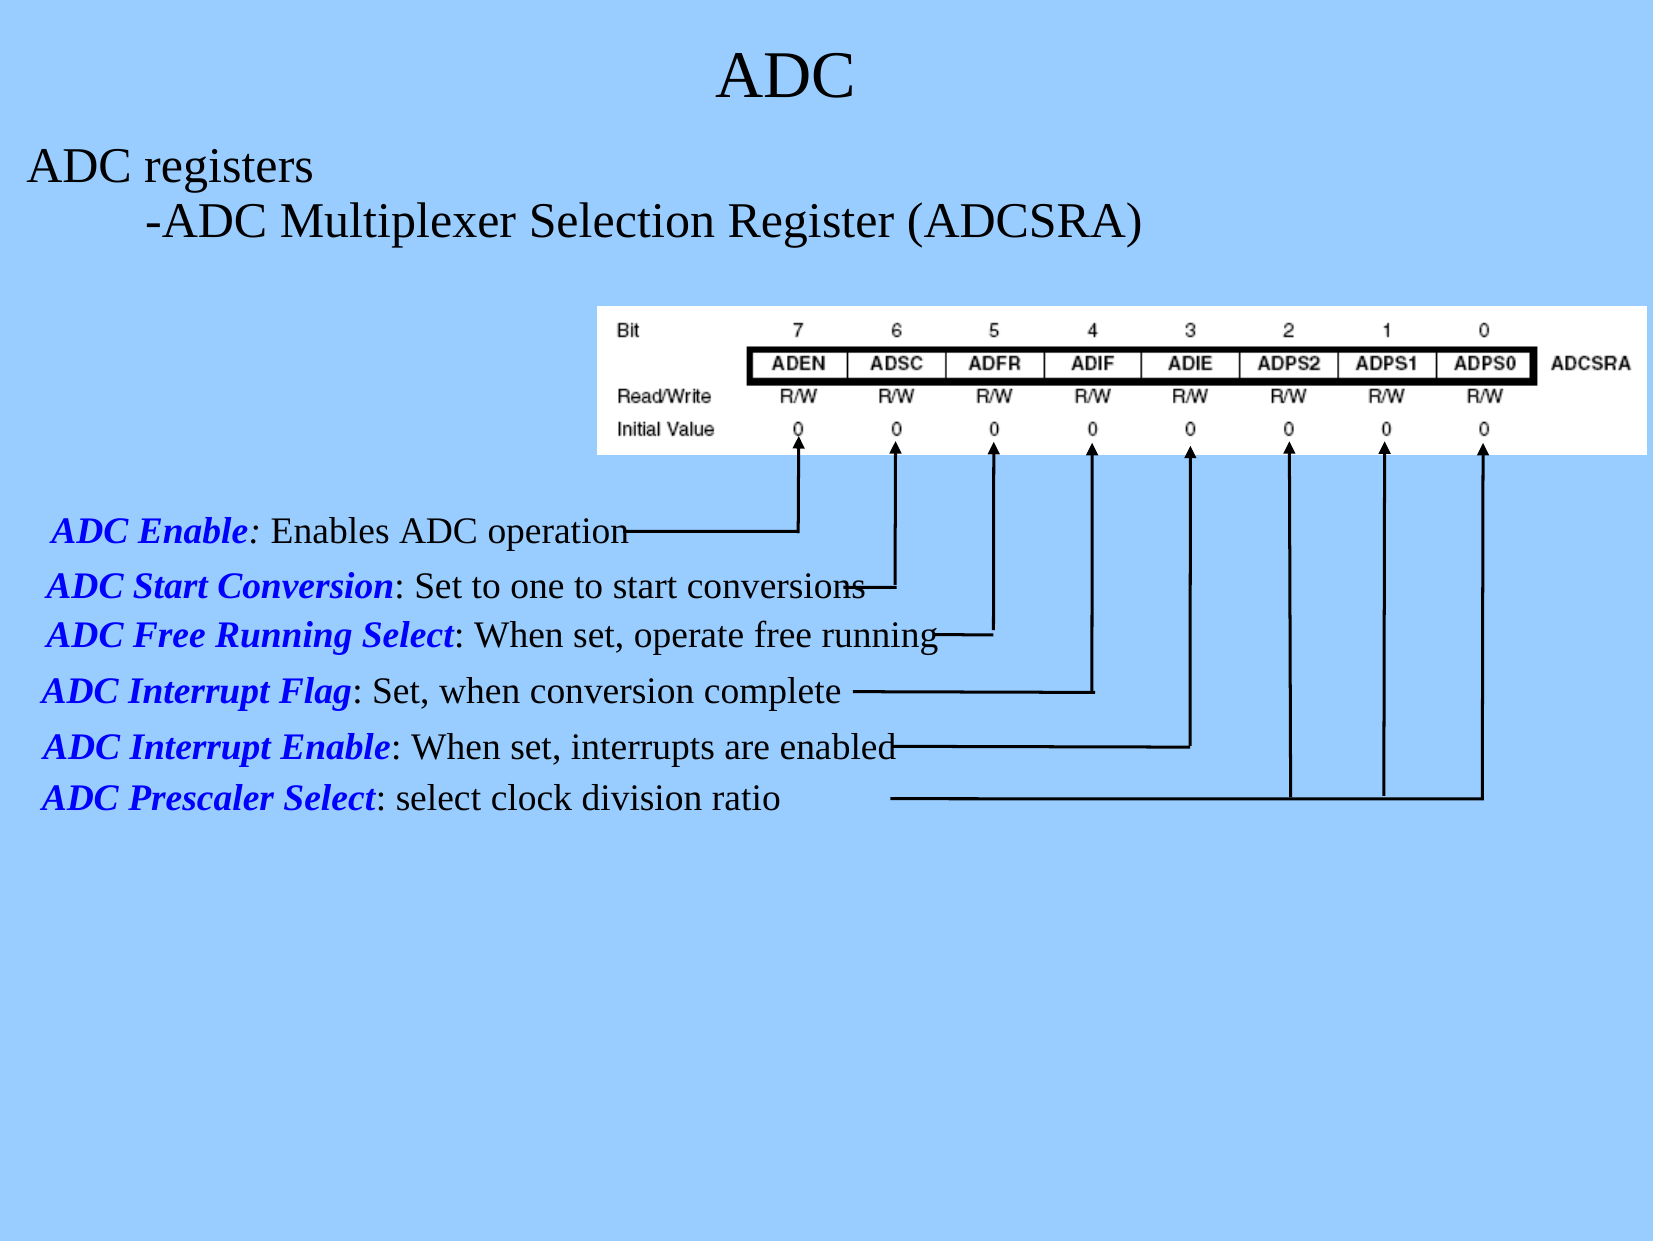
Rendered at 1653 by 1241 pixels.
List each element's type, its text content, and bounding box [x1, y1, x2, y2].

text_box ADC registers -ADC Multiplexer Selection Register (ADCSRA) [26, 134, 1206, 245]
picture [597, 306, 1647, 455]
text_box ADC Interrupt Enable: When set, interrupts are enabled [43, 723, 887, 777]
text_box ADC [686, 33, 886, 122]
text_box ADC Free Running Select: When set, operate free running [46, 611, 929, 664]
text_box ADC Interrupt Flag: Set, when conversion complete [41, 667, 882, 721]
text_box ADC Start Conversion: Set to one to start conversions [46, 562, 867, 611]
text_box ADC Enable: Enables ADC operation [51, 507, 711, 559]
text_box ADC Prescaler Select: select clock division ratio [41, 773, 882, 827]
